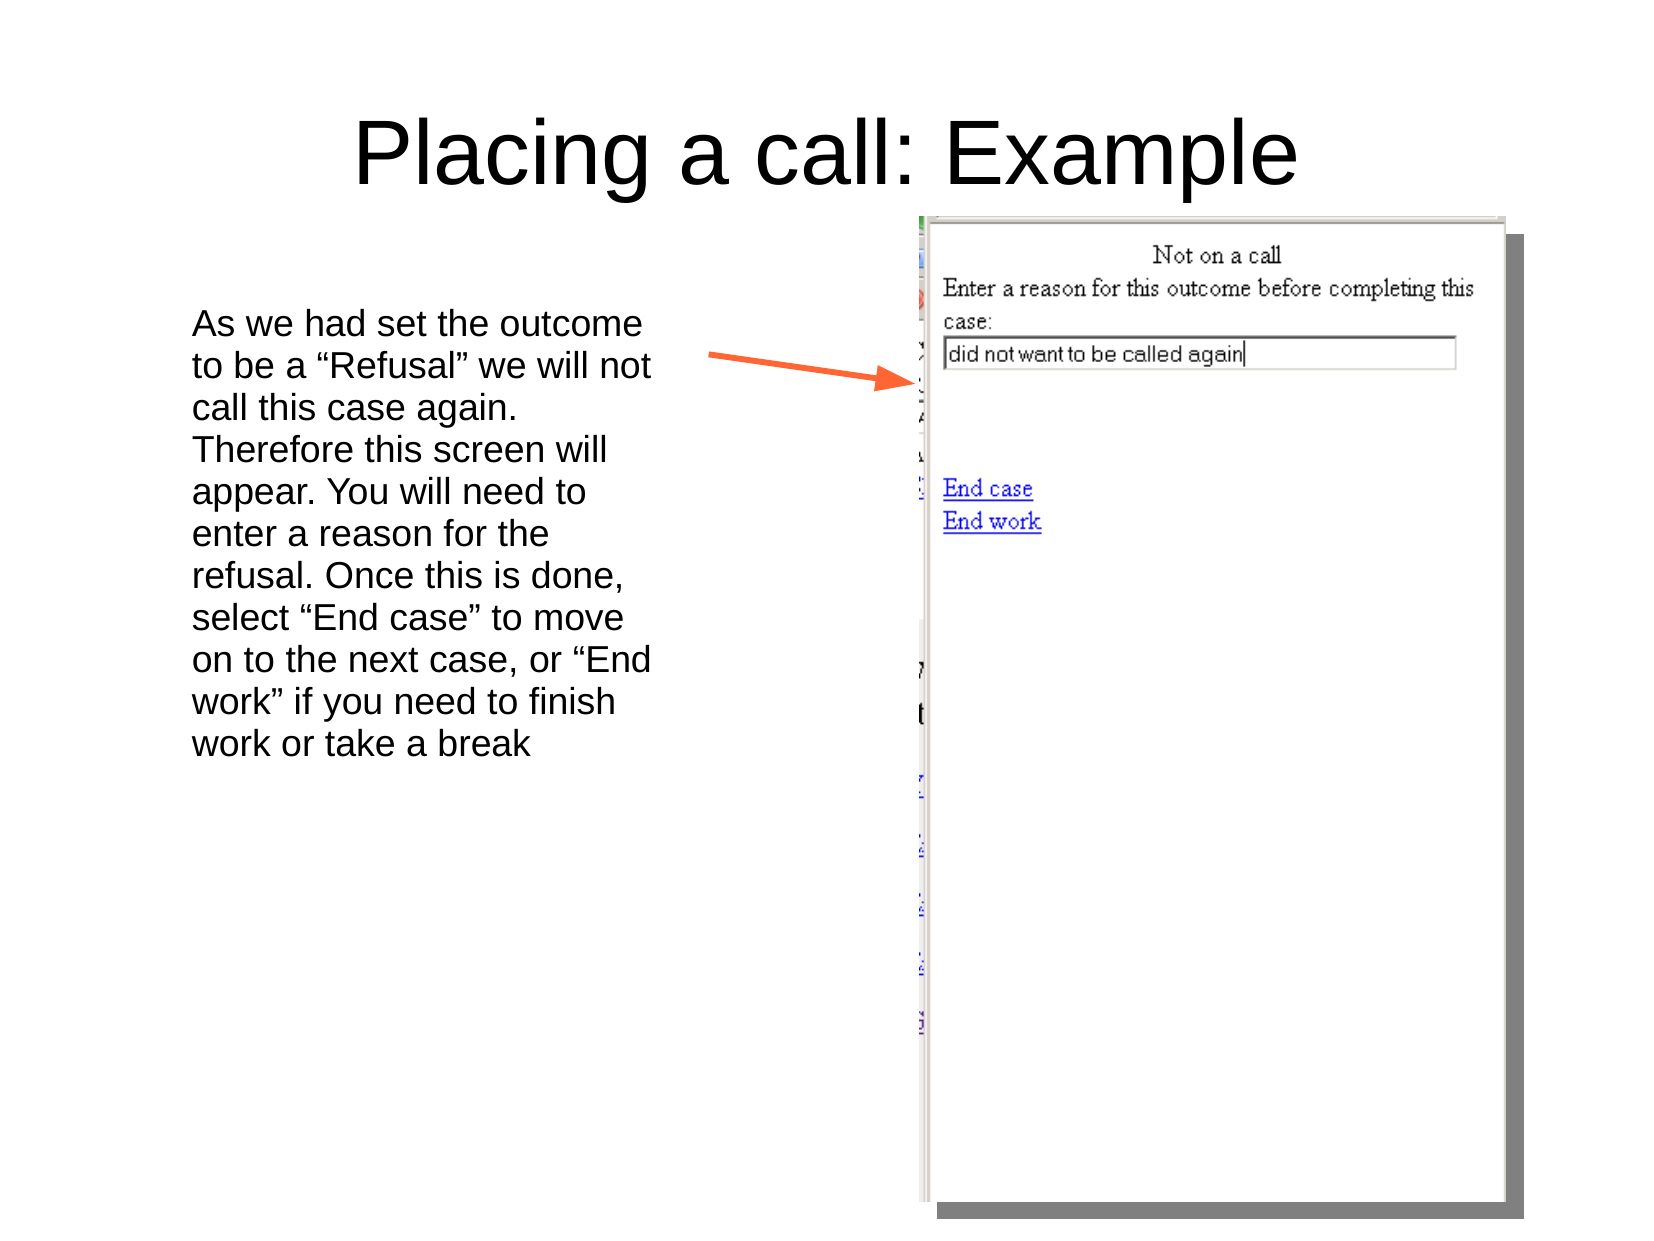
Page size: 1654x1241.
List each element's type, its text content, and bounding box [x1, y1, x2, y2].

picture [919, 216, 1506, 1202]
text_box As we had set the outcome to be a “Refusal” we will not call this case again. Therefore this screen will appear. You will need to enter a reason for the refusal. Once this is done, select “End case” to move on to the next case, or “End work” if you need to finish work or take a break [177, 295, 680, 815]
title Placing a call: Example [82, 56, 1571, 250]
